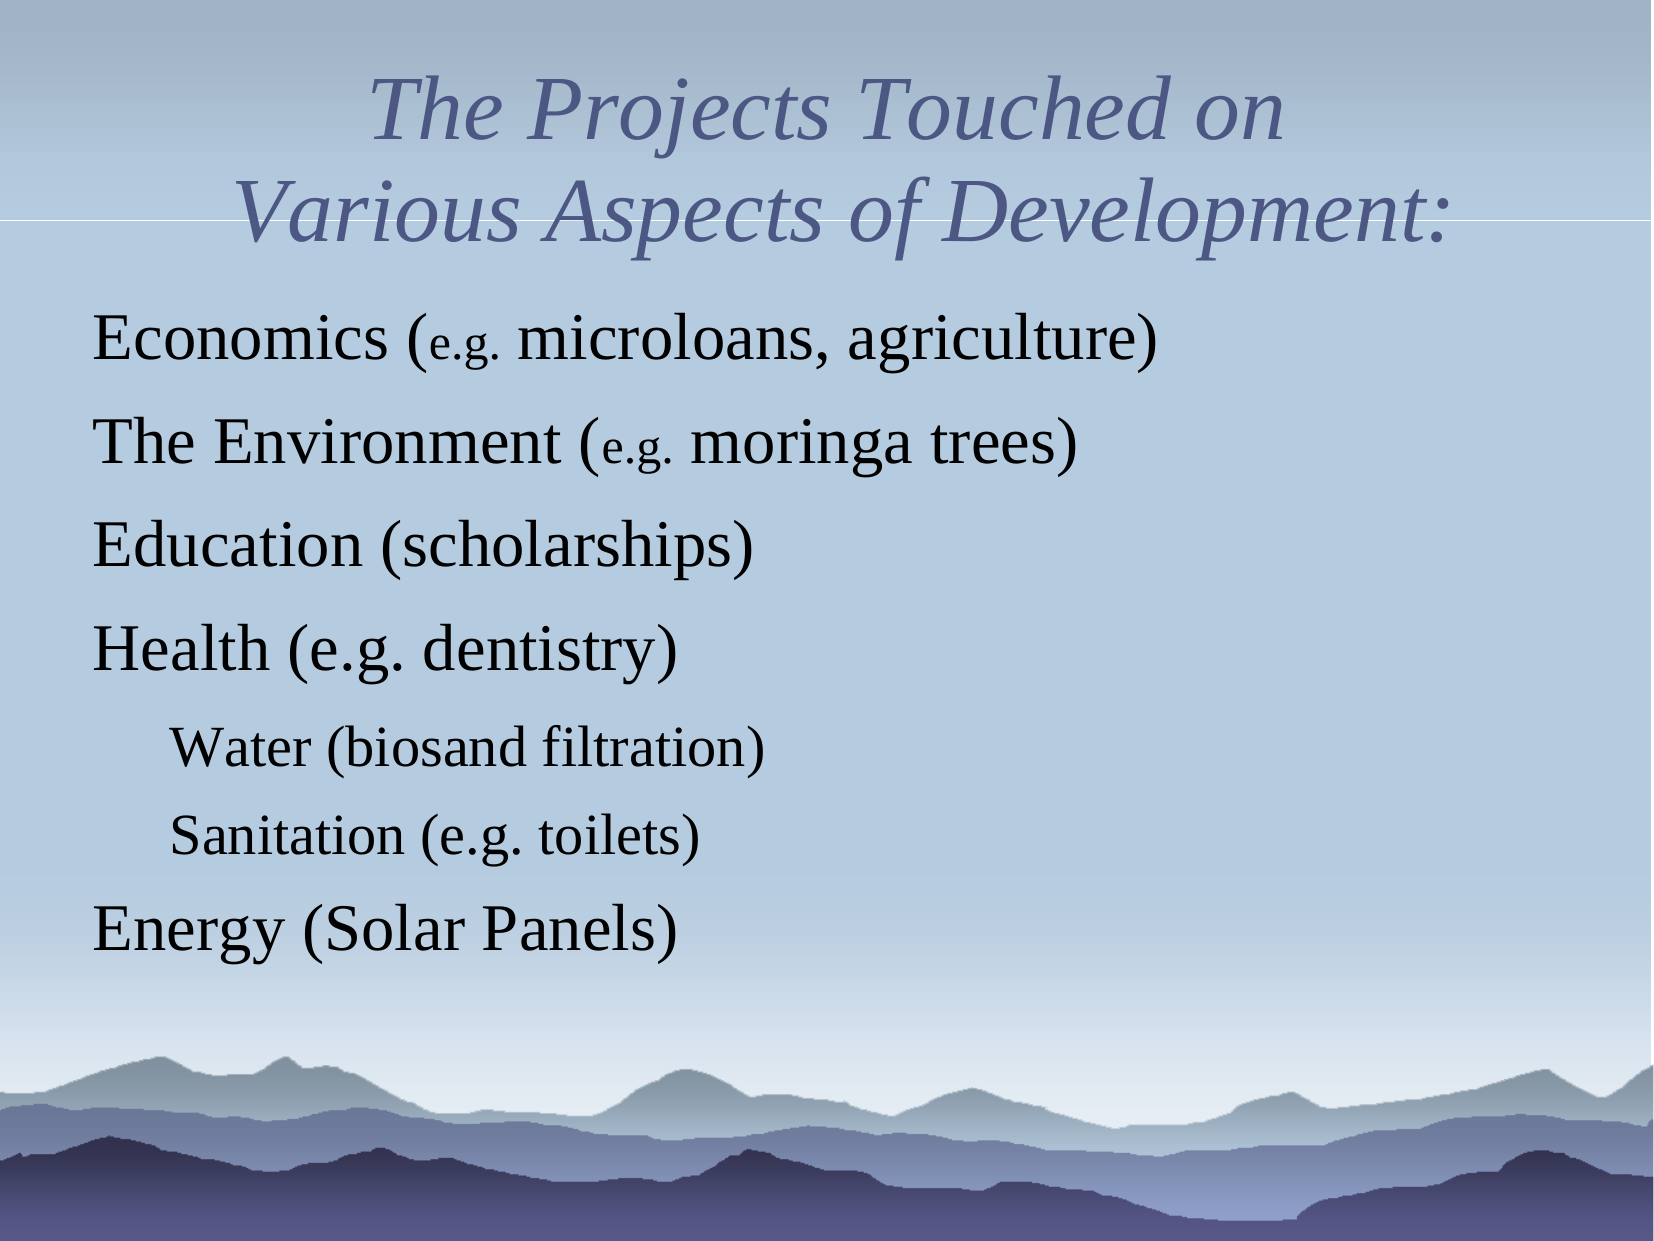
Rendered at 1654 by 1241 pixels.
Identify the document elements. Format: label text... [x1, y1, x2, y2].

list Economics (e.g. microloans, agriculture) The Environment (e.g. moringa trees) Education (scholarships) Health (e.g. dentistry) Water (biosand filtration) Sanitation (e.g. toilets) Energy (Solar Panels) [75, 300, 1538, 1155]
title The Projects Touched on Various Aspects of Development: [121, 55, 1534, 263]
picture [0, 525, 1654, 1241]
